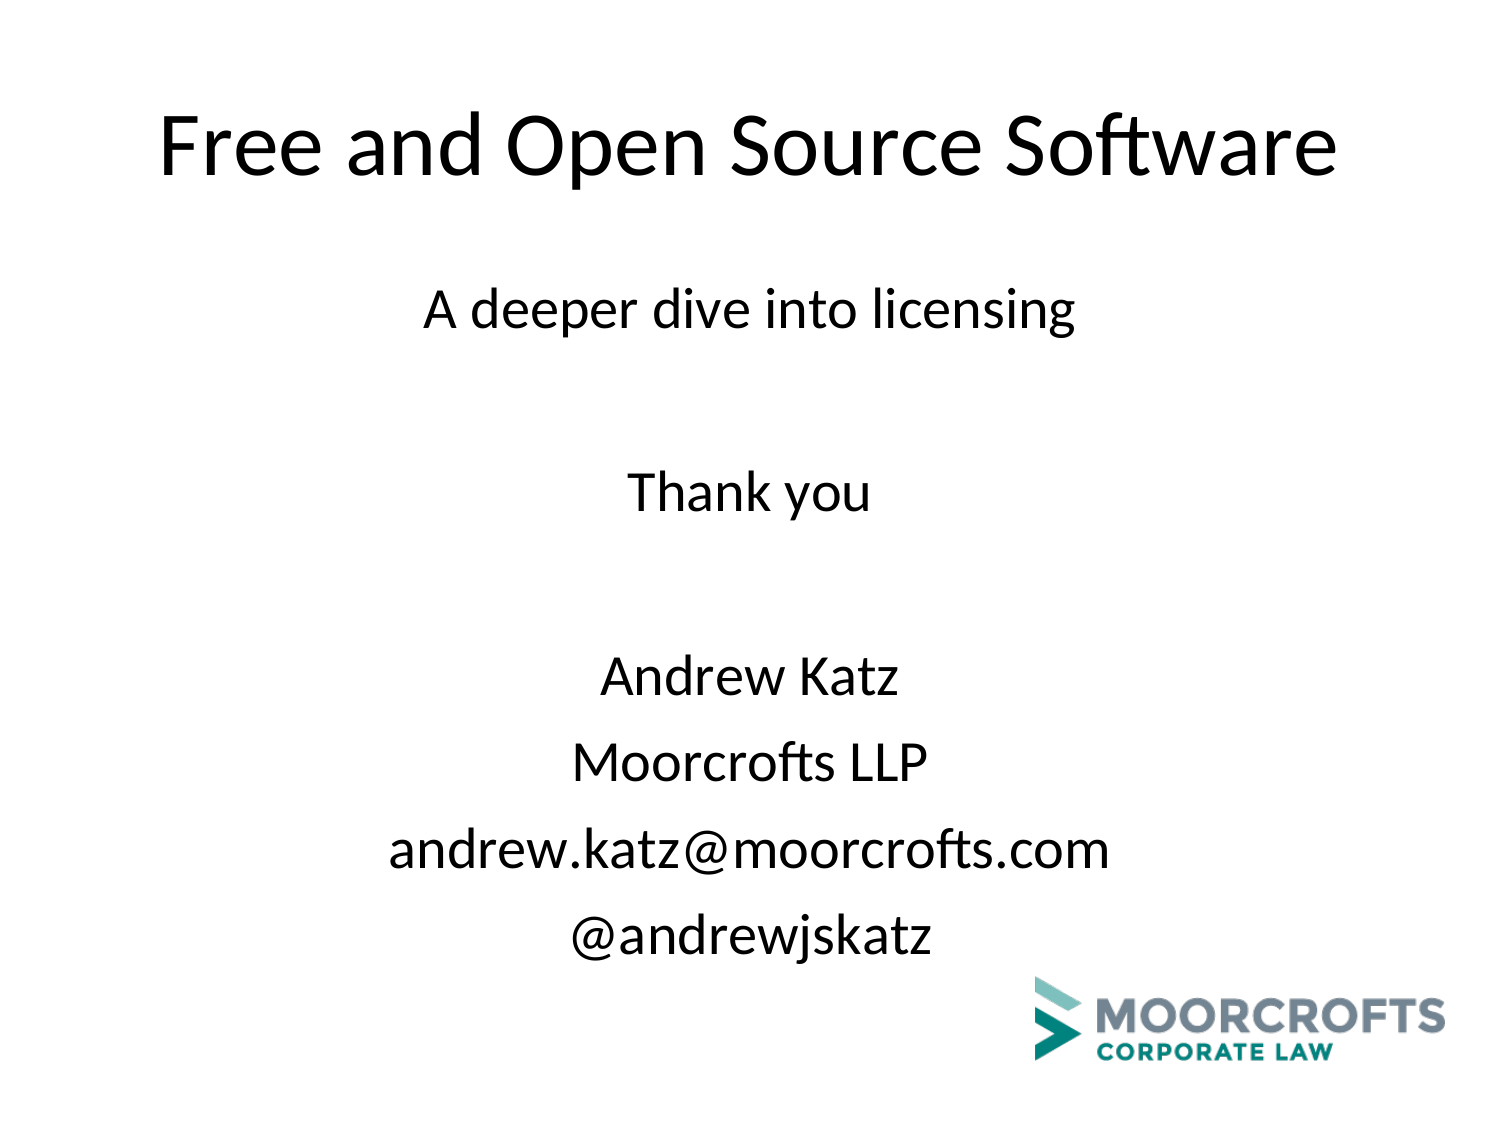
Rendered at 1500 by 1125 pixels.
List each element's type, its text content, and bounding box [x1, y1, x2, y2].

picture [1033, 974, 1447, 1063]
list A deeper dive into licensing Thank you Andrew Katz Moorcrofts LLP andrew.katz@moorcrofts.com @andrewjskatz [75, 262, 1426, 976]
title Free and Open Source Software [75, 45, 1426, 233]
